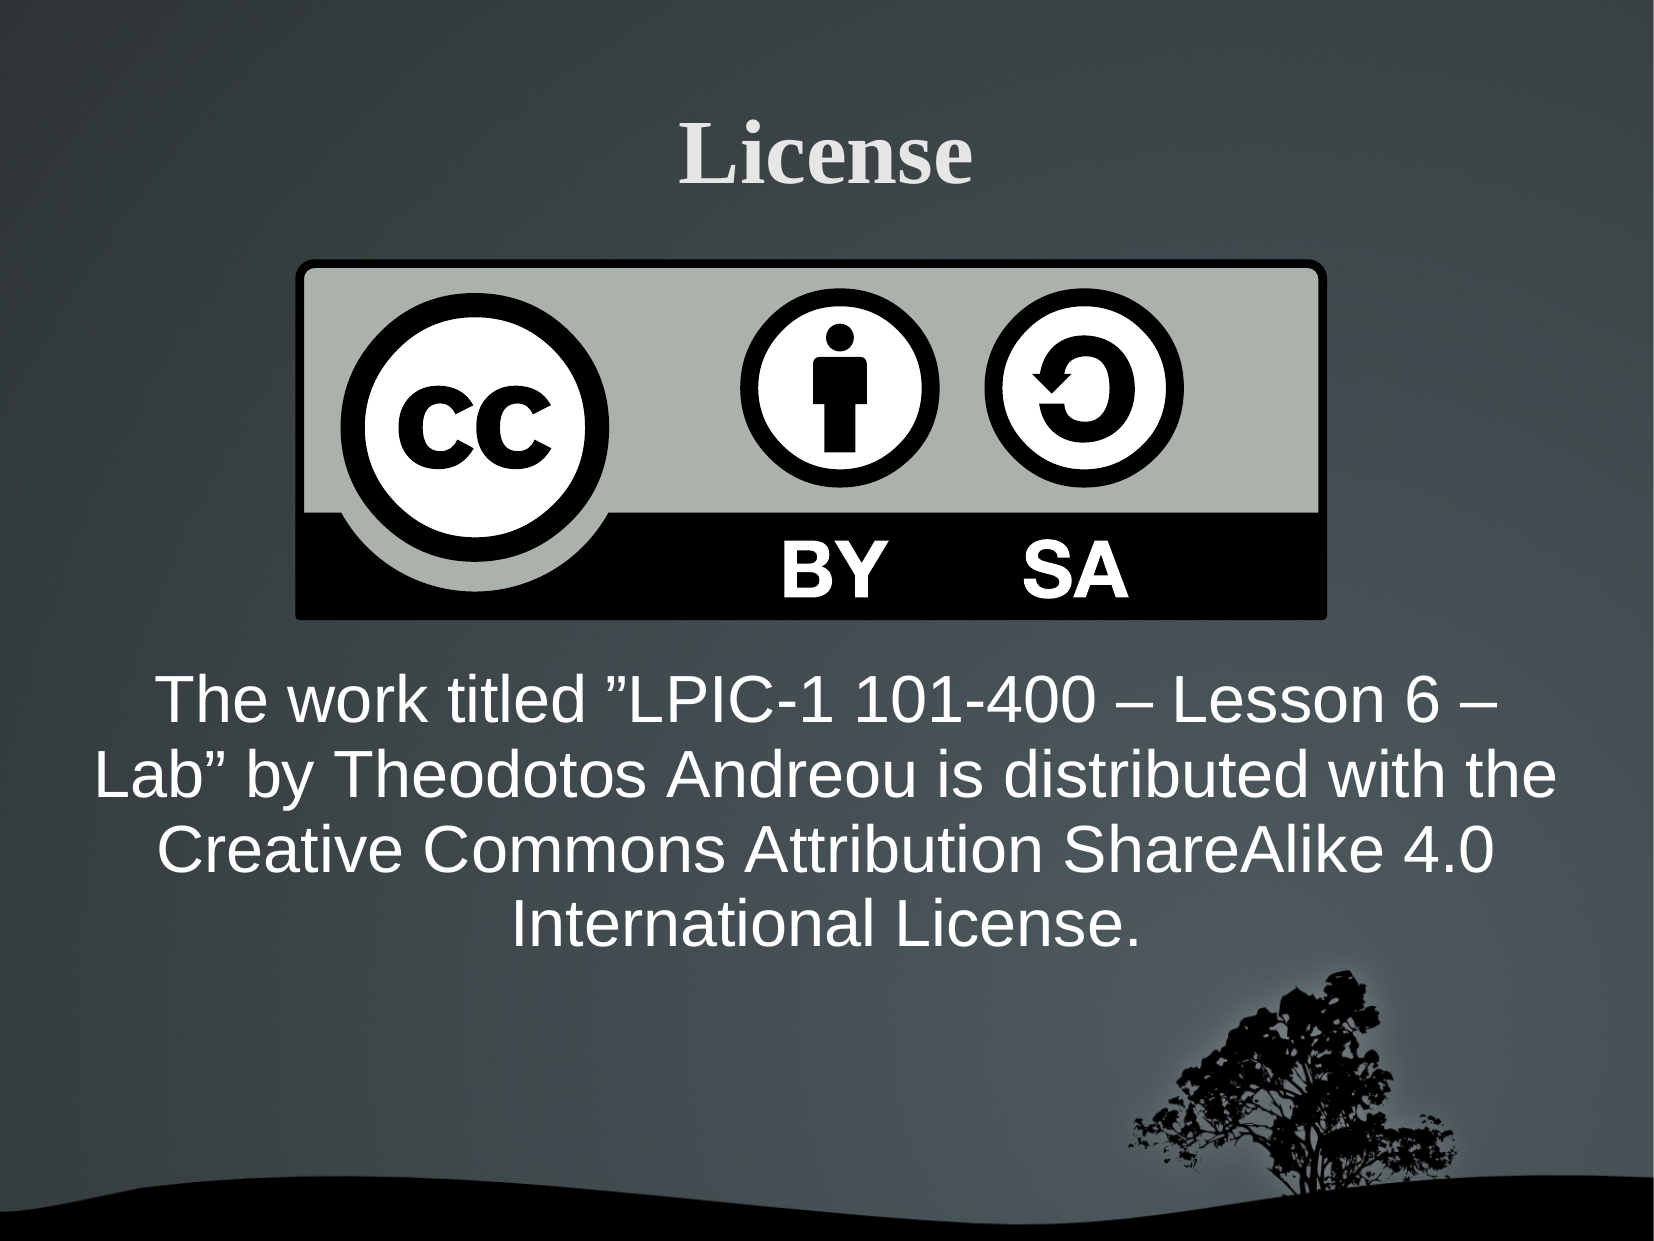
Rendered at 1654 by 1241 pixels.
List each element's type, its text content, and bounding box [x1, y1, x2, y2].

title License [82, 49, 1571, 257]
picture [0, 0, 1654, 1241]
subtitle The work titled ”LPIC-1 101-400 – Lesson 6 – Lab” by Theodotos Andreou is distributed with the Creative Commons Attribution ShareAlike 4.0 International License. [82, 290, 1571, 1109]
